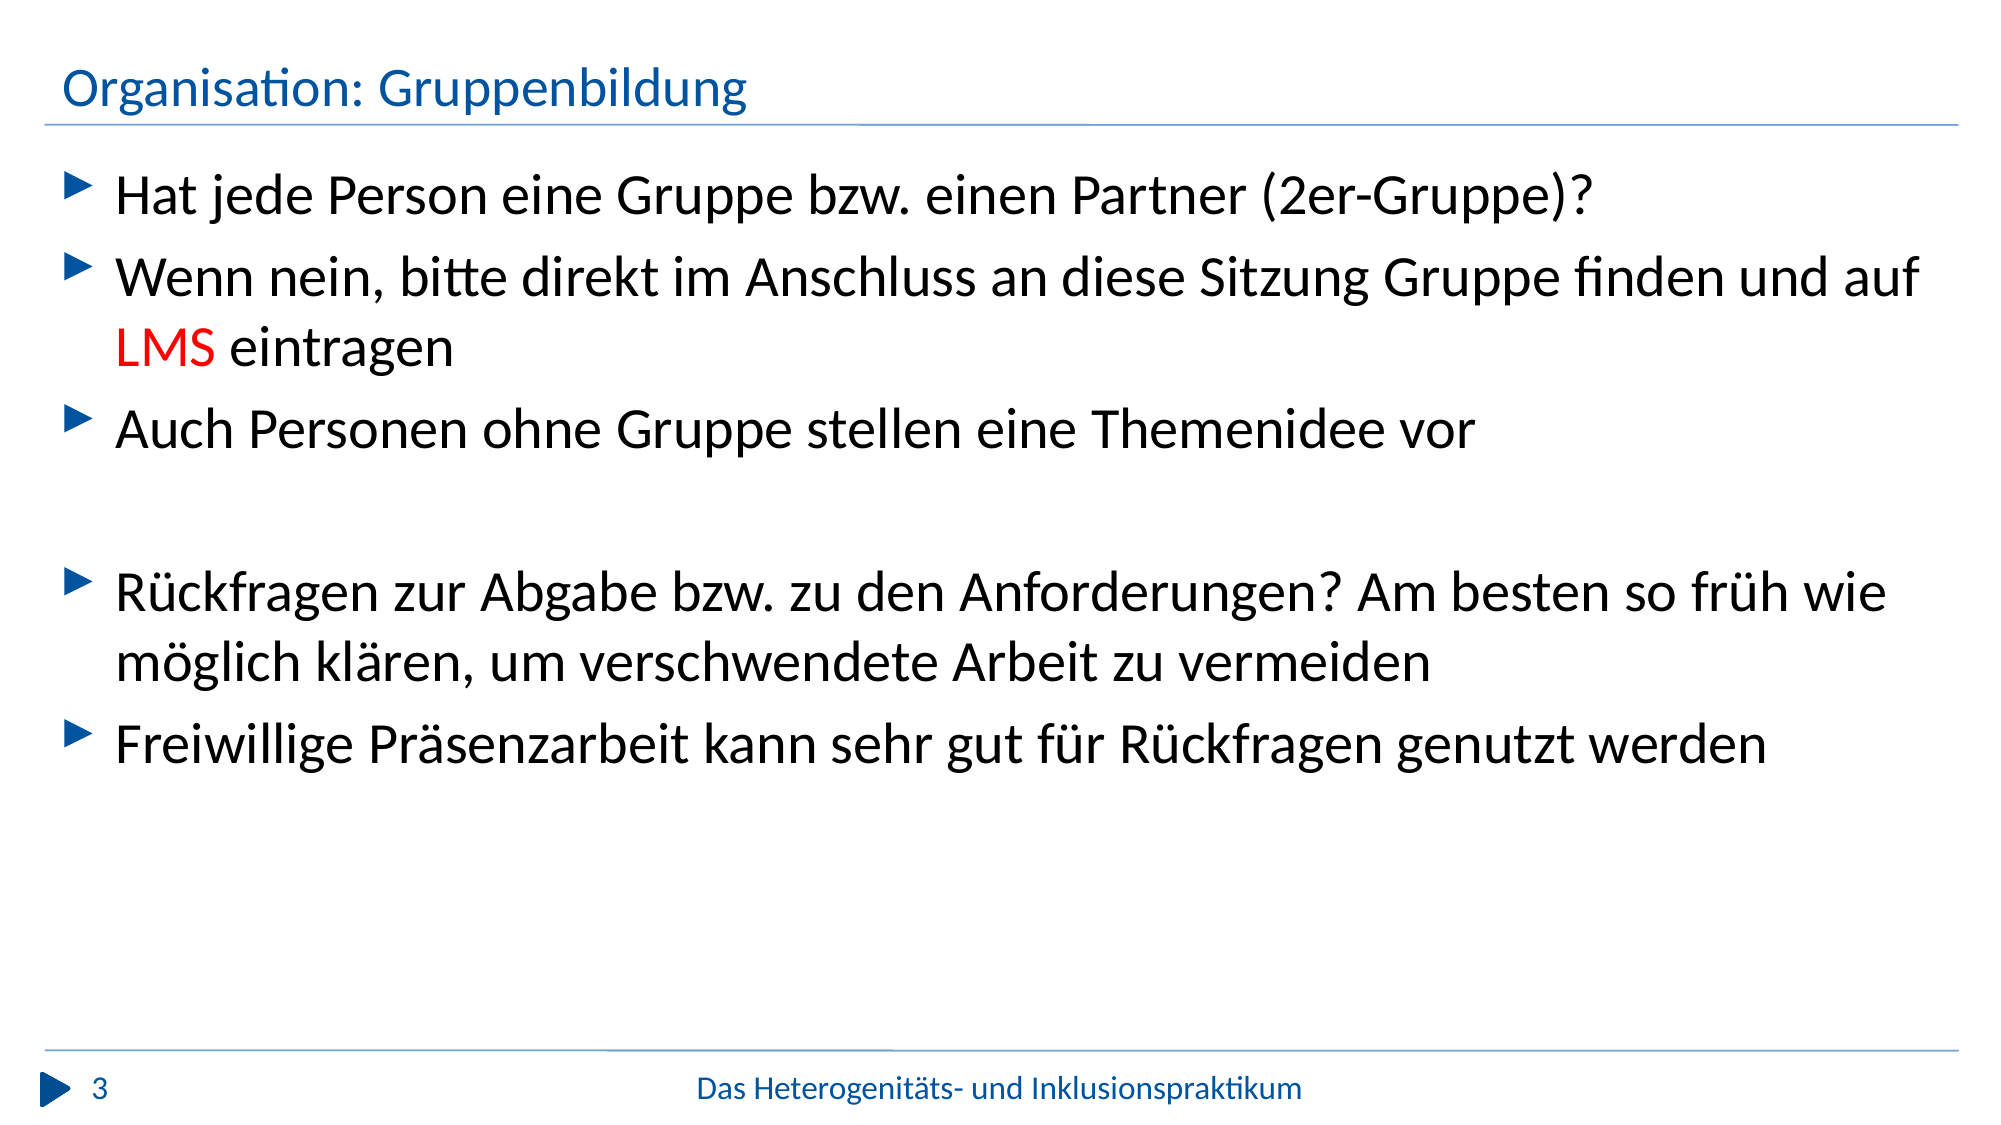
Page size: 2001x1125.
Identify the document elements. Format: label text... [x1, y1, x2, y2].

list Hat jede Person eine Gruppe bzw. einen Partner (2er-Gruppe)? Wenn nein, bitte direkt im Anschluss an diese Sitzung Gruppe finden und auf LMS eintragen Auch Personen ohne Gruppe stellen eine Themenidee vor Rückfragen zur Abgabe bzw. zu den Anforderungen? Am besten so früh wie möglich klären, um verschwendete Arbeit zu vermeiden Freiwillige Präsenzarbeit kann sehr gut für Rückfragen genutzt werden [44, 149, 1959, 1035]
title Organisation: Gruppenbildung [47, 42, 1959, 125]
footer Das Heterogenitäts- und Inklusionspraktikum [488, 1058, 1512, 1119]
